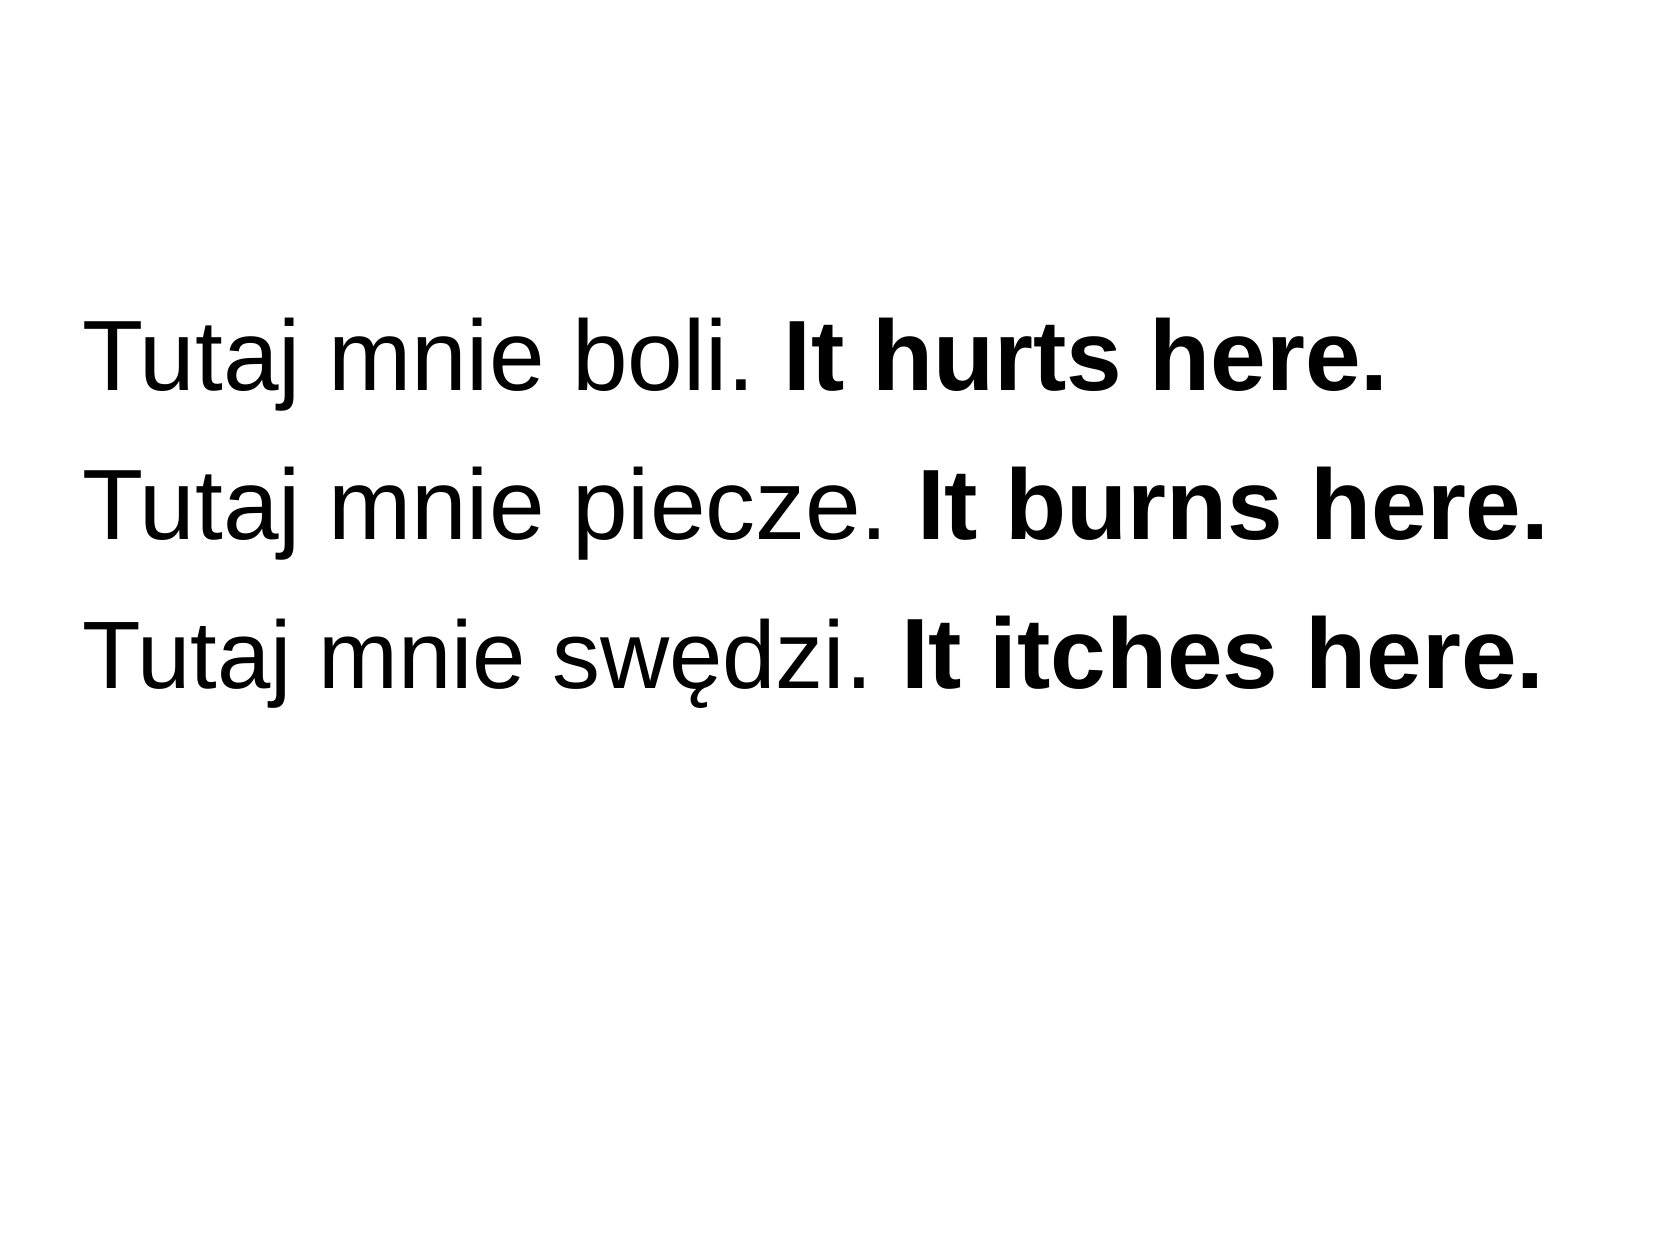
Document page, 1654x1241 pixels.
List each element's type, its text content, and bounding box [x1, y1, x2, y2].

list Tutaj mnie boli. It hurts here. Tutaj mnie piecze. It burns here. Tutaj mnie swędzi. It itches here. [82, 290, 1571, 1109]
